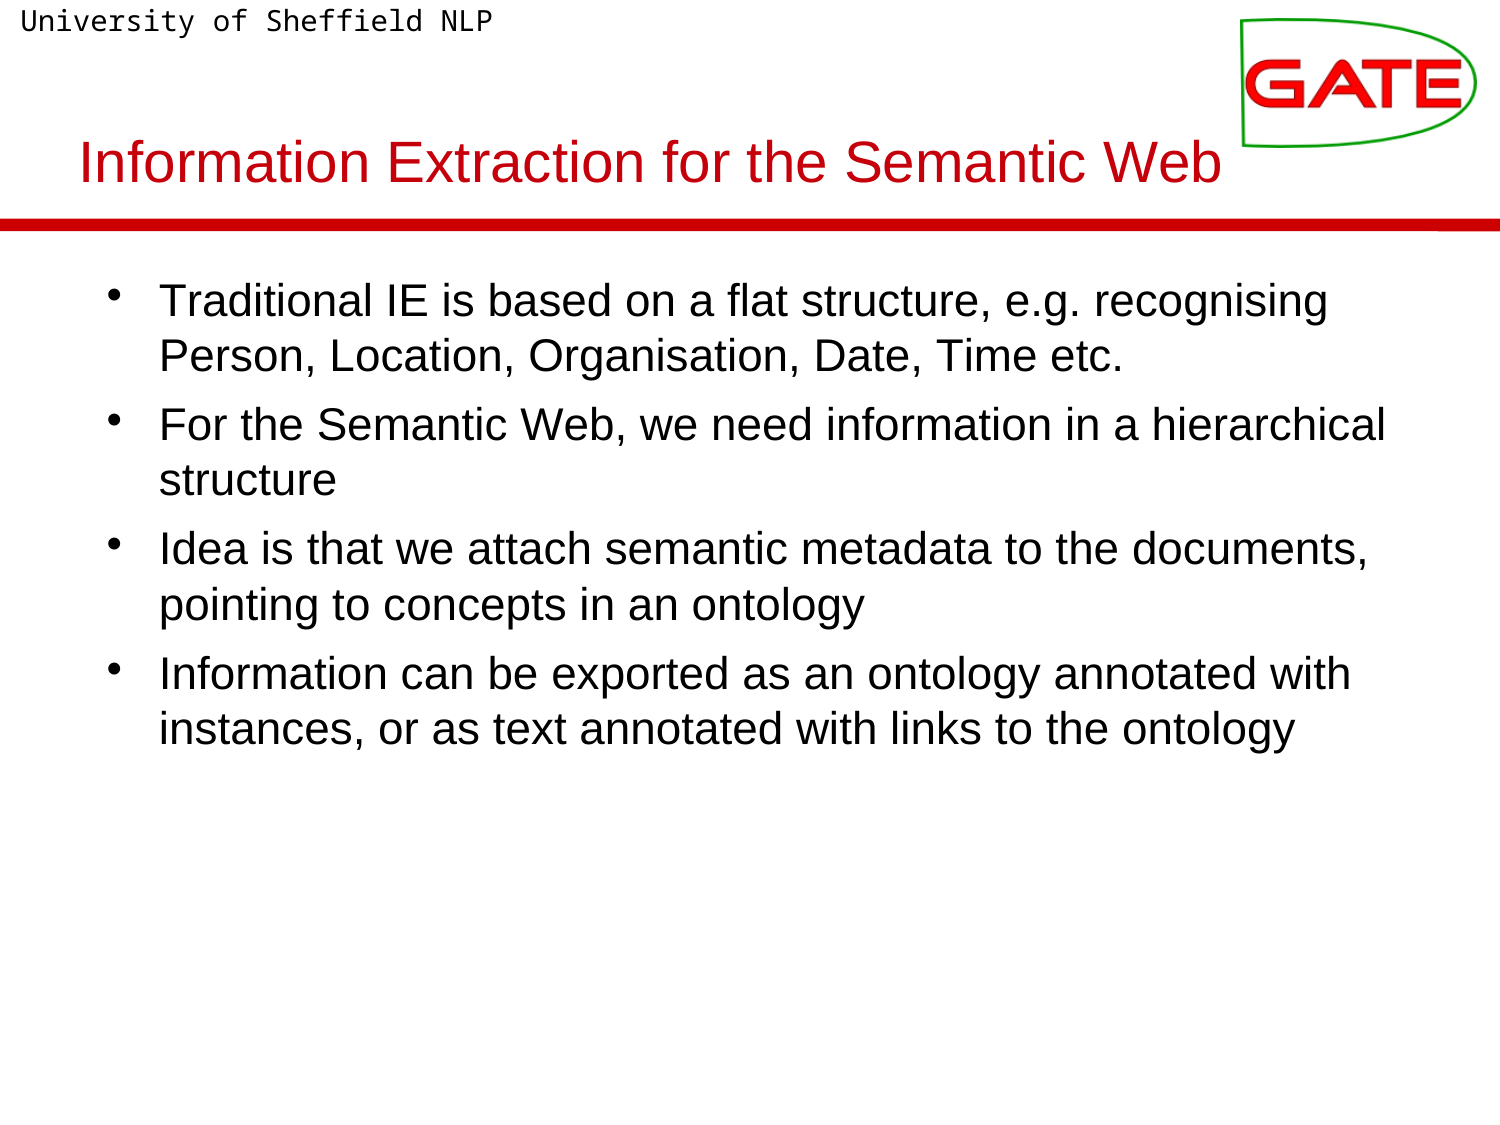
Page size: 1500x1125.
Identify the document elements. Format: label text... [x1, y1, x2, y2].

picture [1240, 18, 1477, 148]
text_box Traditional IE is based on a flat structure, e.g. recognising Person, Location, Organisation, Date, Time etc. For the Semantic Web, we need information in a hierarchical structure Idea is that we attach semantic metadata to the documents, pointing to concepts in an ontology Information can be exported as an ontology annotated with instances, or as text annotated with links to the ontology [74, 262, 1425, 1045]
title Information Extraction for the Semantic Web [64, 61, 1415, 258]
